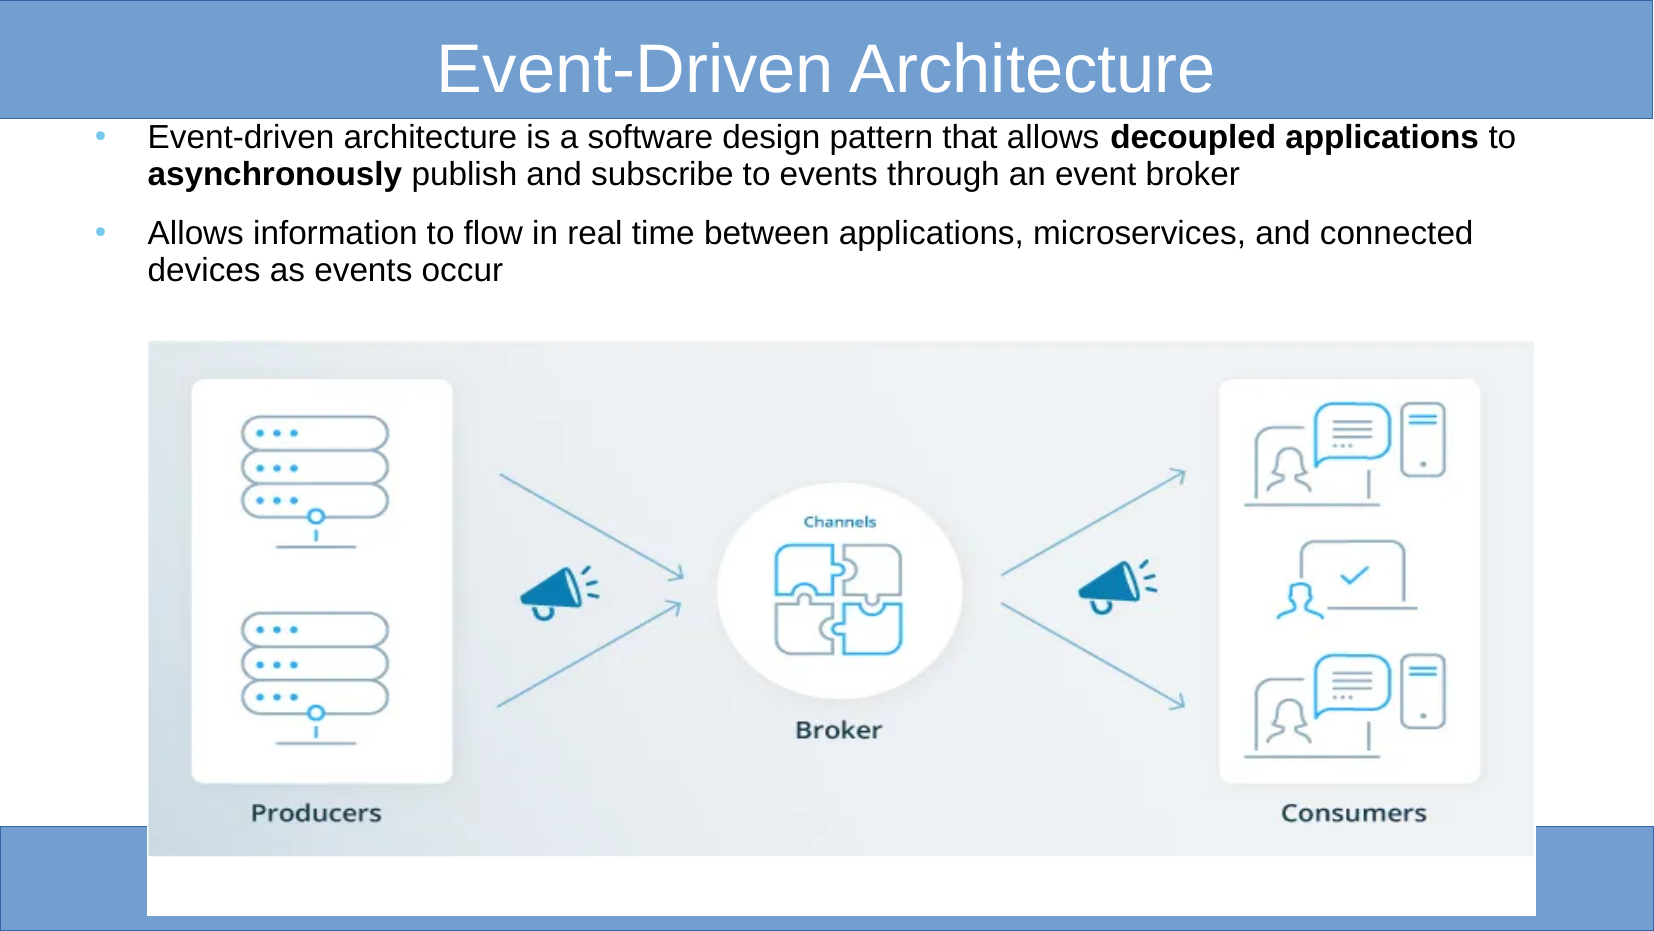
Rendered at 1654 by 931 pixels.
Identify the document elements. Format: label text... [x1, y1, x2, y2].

list Event-driven architecture is a software design pattern that allows decoupled applications to asynchronously publish and subscribe to events through an event broker Allows information to flow in real time between applications, microservices, and connected devices as events occur [76, 118, 1565, 658]
title Event-Driven Architecture [59, 29, 1595, 108]
picture [147, 283, 1536, 916]
